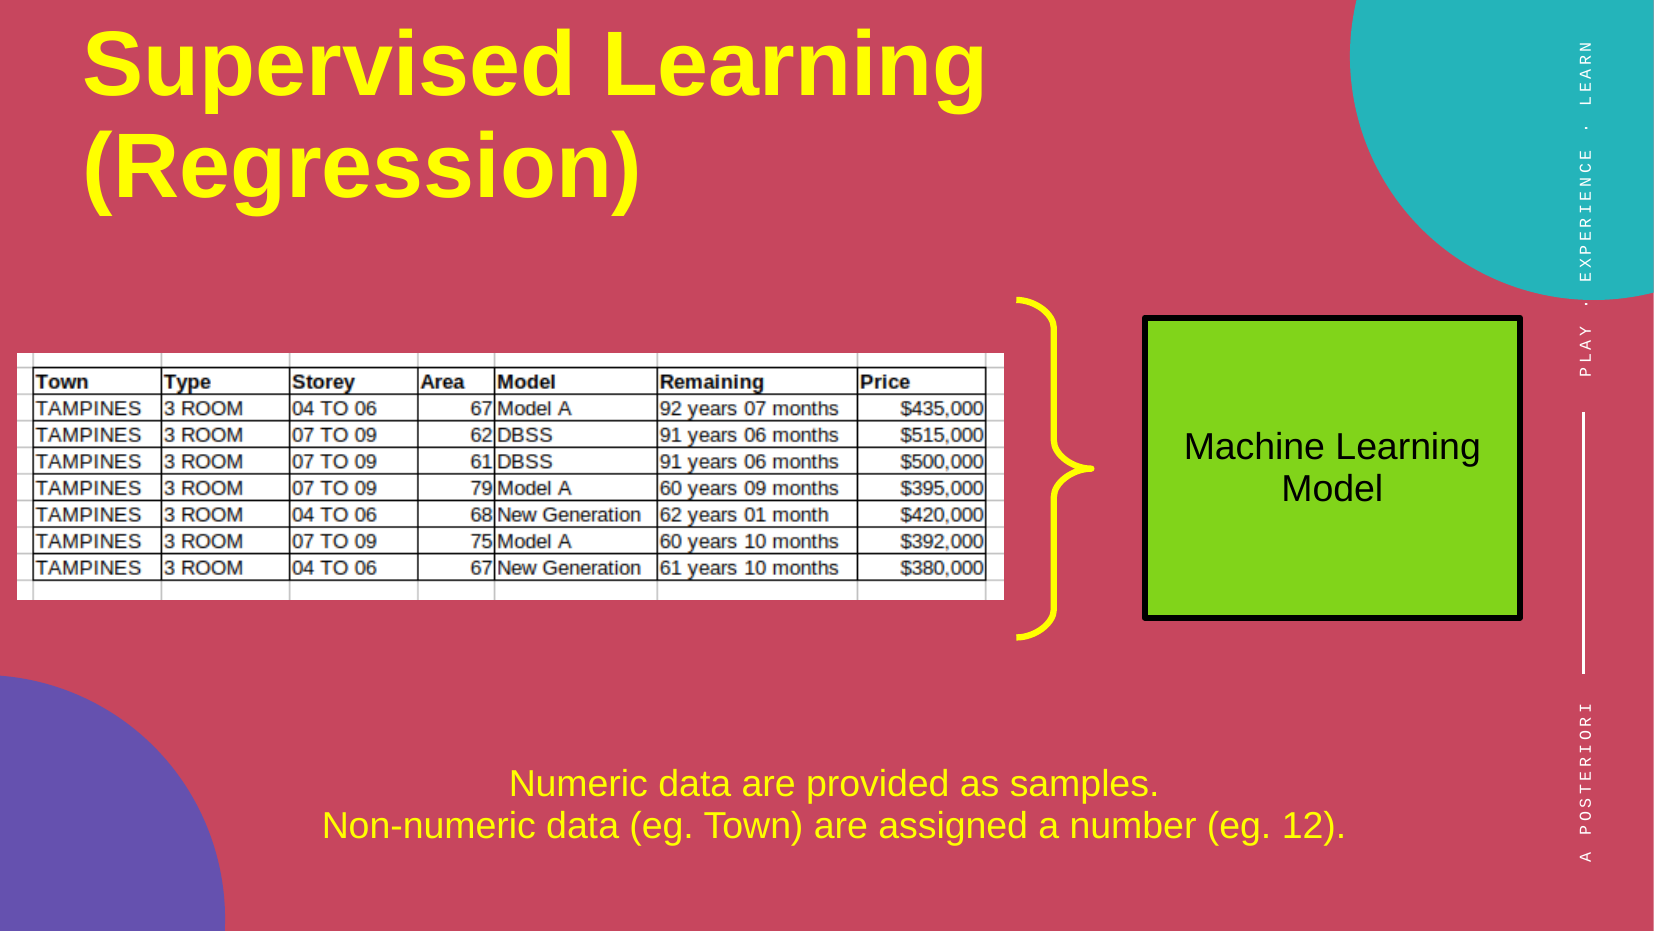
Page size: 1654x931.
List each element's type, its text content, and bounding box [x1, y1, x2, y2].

text_box Machine Learning Model [1144, 317, 1520, 618]
picture [17, 353, 1004, 601]
title Supervised Learning (Regression) [82, 12, 1351, 218]
text_box Numeric data are provided as samples. Non-numeric data (eg. Town) are assigned a number (eg. 12). [307, 755, 1362, 854]
